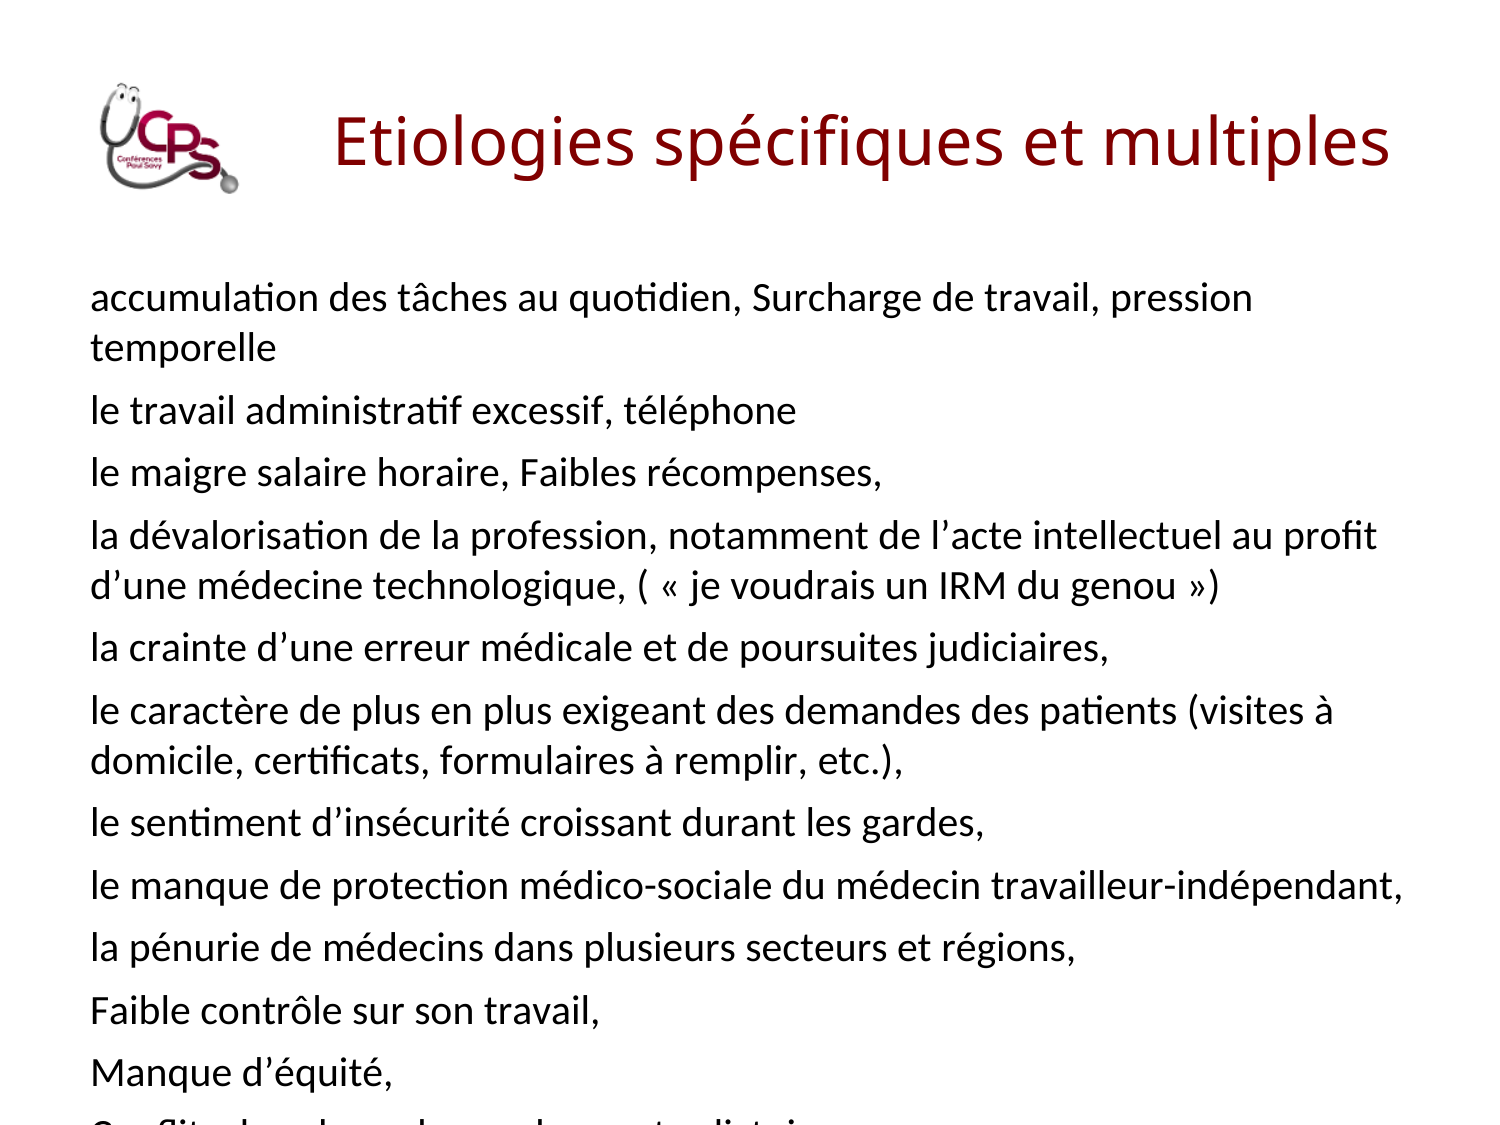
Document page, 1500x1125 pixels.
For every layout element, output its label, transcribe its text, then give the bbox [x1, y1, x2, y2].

picture [75, 44, 263, 209]
list accumulation des tâches au quotidien, Surcharge de travail, pression temporelle le travail administratif excessif, téléphone le maigre salaire horaire, Faibles récompenses, la dévalorisation de la profession, notamment de l’acte intellectuel au profit d’une médecine technologique, ( « je voudrais un IRM du genou ») la crainte d’une erreur médicale et de poursuites judiciaires, le caractère de plus en plus exigeant des demandes des patients (visites à domicile, certificats, formulaires à remplir, etc.), le sentiment d’insécurité croissant durant les gardes, le manque de protection médico-sociale du médecin travailleur-indépendant, la pénurie de médecins dans plusieurs secteurs et régions, Faible contrôle sur son travail, Manque d’équité, Conflits de valeur, demandes contradictoires, Manque de clarté dans les objectifs, les moyens. [75, 262, 1426, 1005]
title Etiologies spécifiques et multiples [75, 45, 1426, 233]
